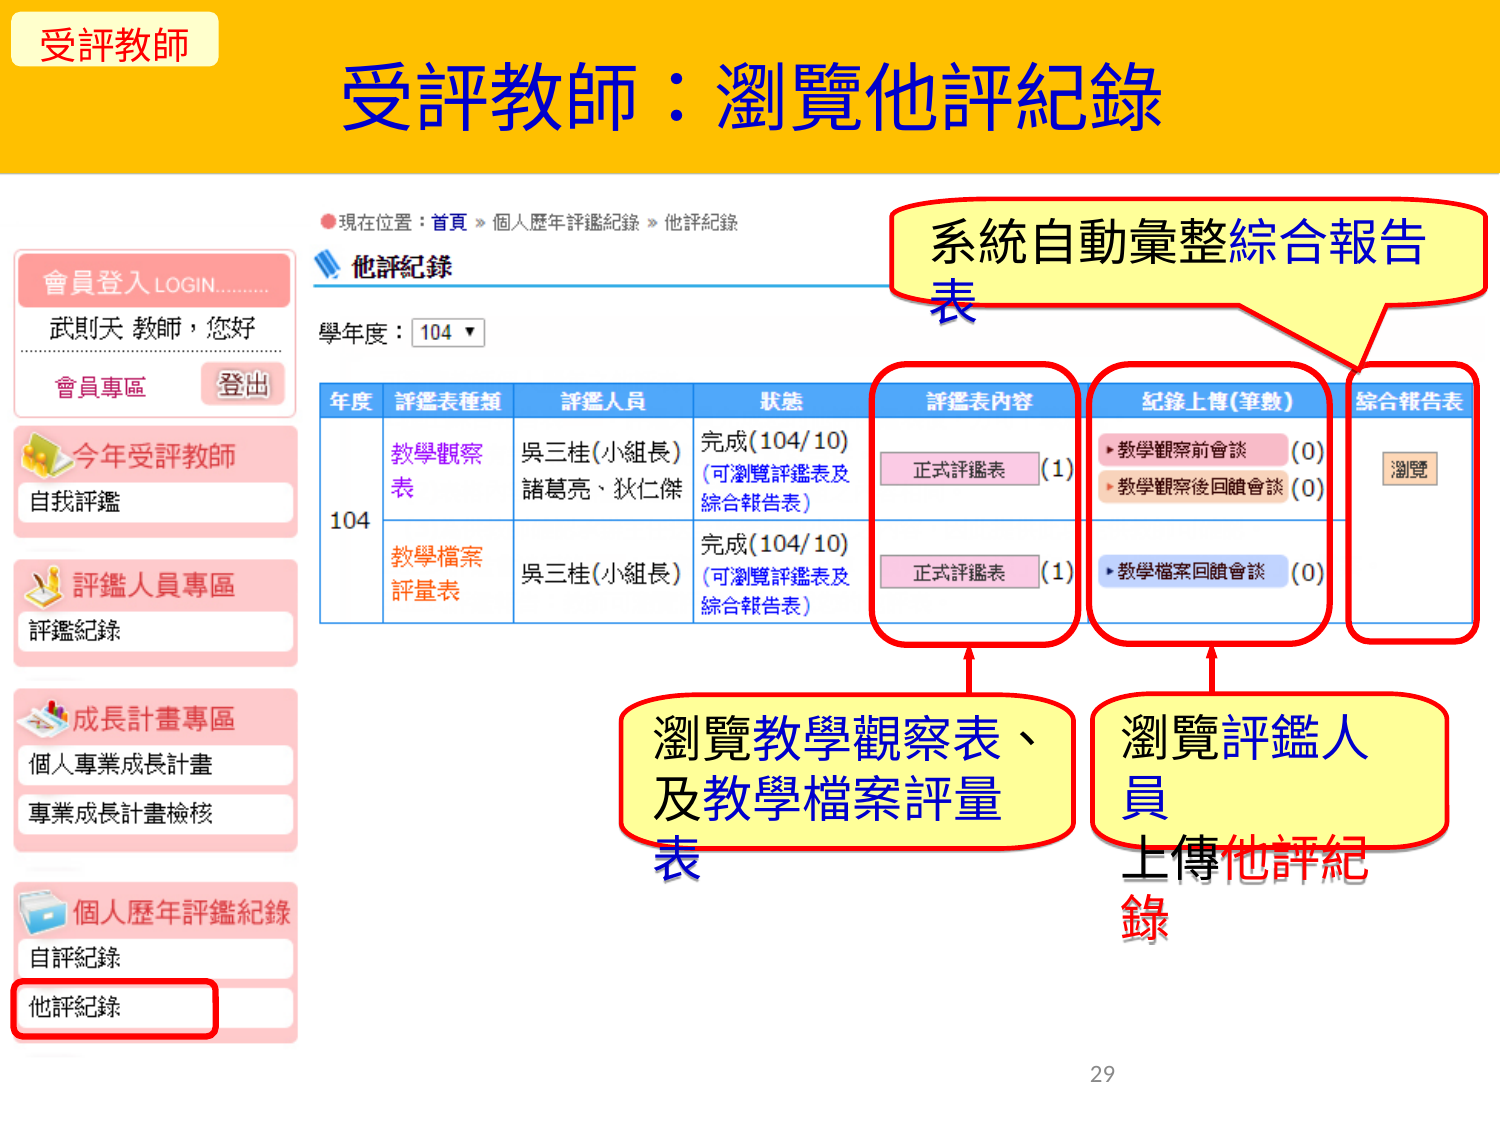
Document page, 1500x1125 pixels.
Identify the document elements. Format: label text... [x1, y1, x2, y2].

text_box 受評教師 [11, 11, 219, 67]
picture [0, 174, 1500, 1125]
text_box 瀏覽教學觀察表、 及教學檔案評量表 [621, 694, 1074, 849]
text_box 瀏覽評鑑人員 上傳他評紀錄 [1092, 693, 1447, 848]
text_box [1074, 1042, 1426, 1103]
text_box [0, 0, 1500, 173]
text_box 受評教師：瀏覽他評紀錄 [55, 42, 1450, 149]
text_box 系統自動彙整綜合報告表 [891, 198, 1486, 370]
